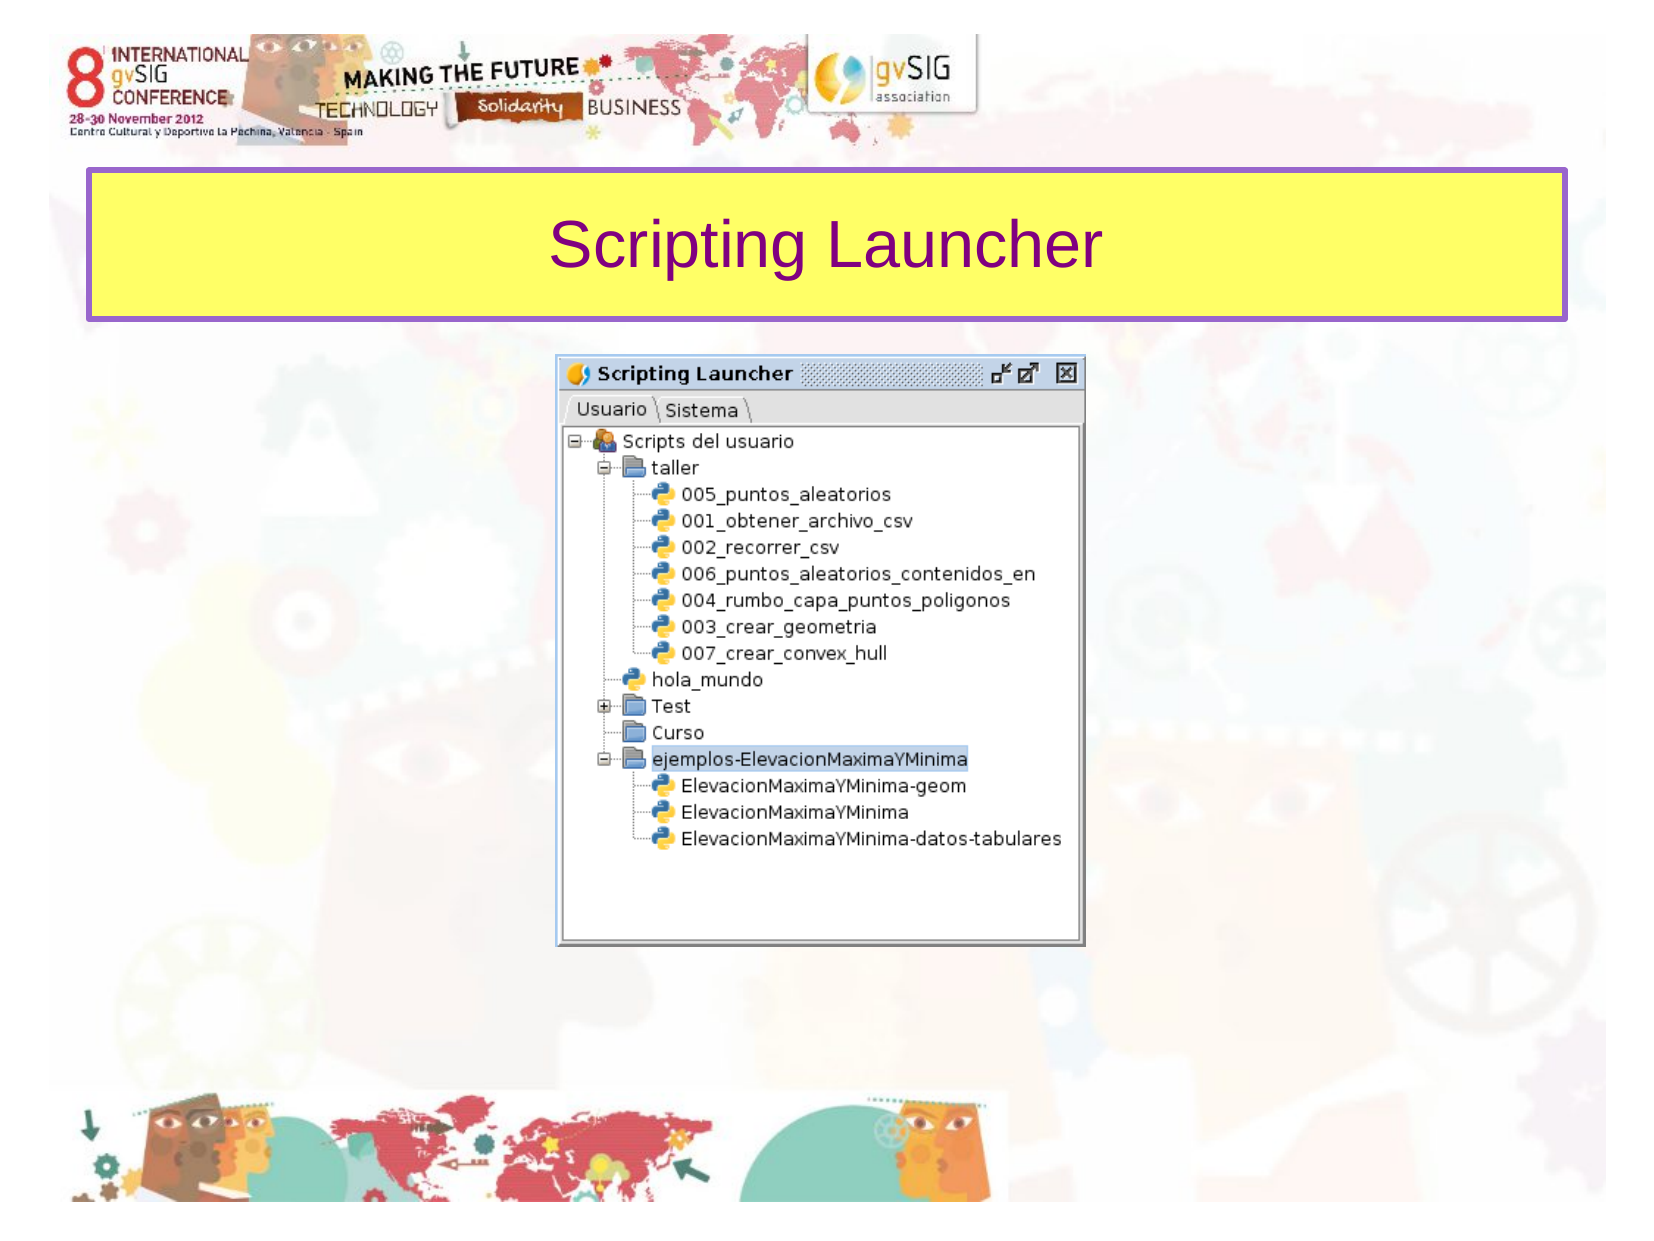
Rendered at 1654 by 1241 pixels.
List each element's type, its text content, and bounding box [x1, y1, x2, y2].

title Scripting Launcher [88, 170, 1565, 319]
picture [49, 34, 1606, 1202]
